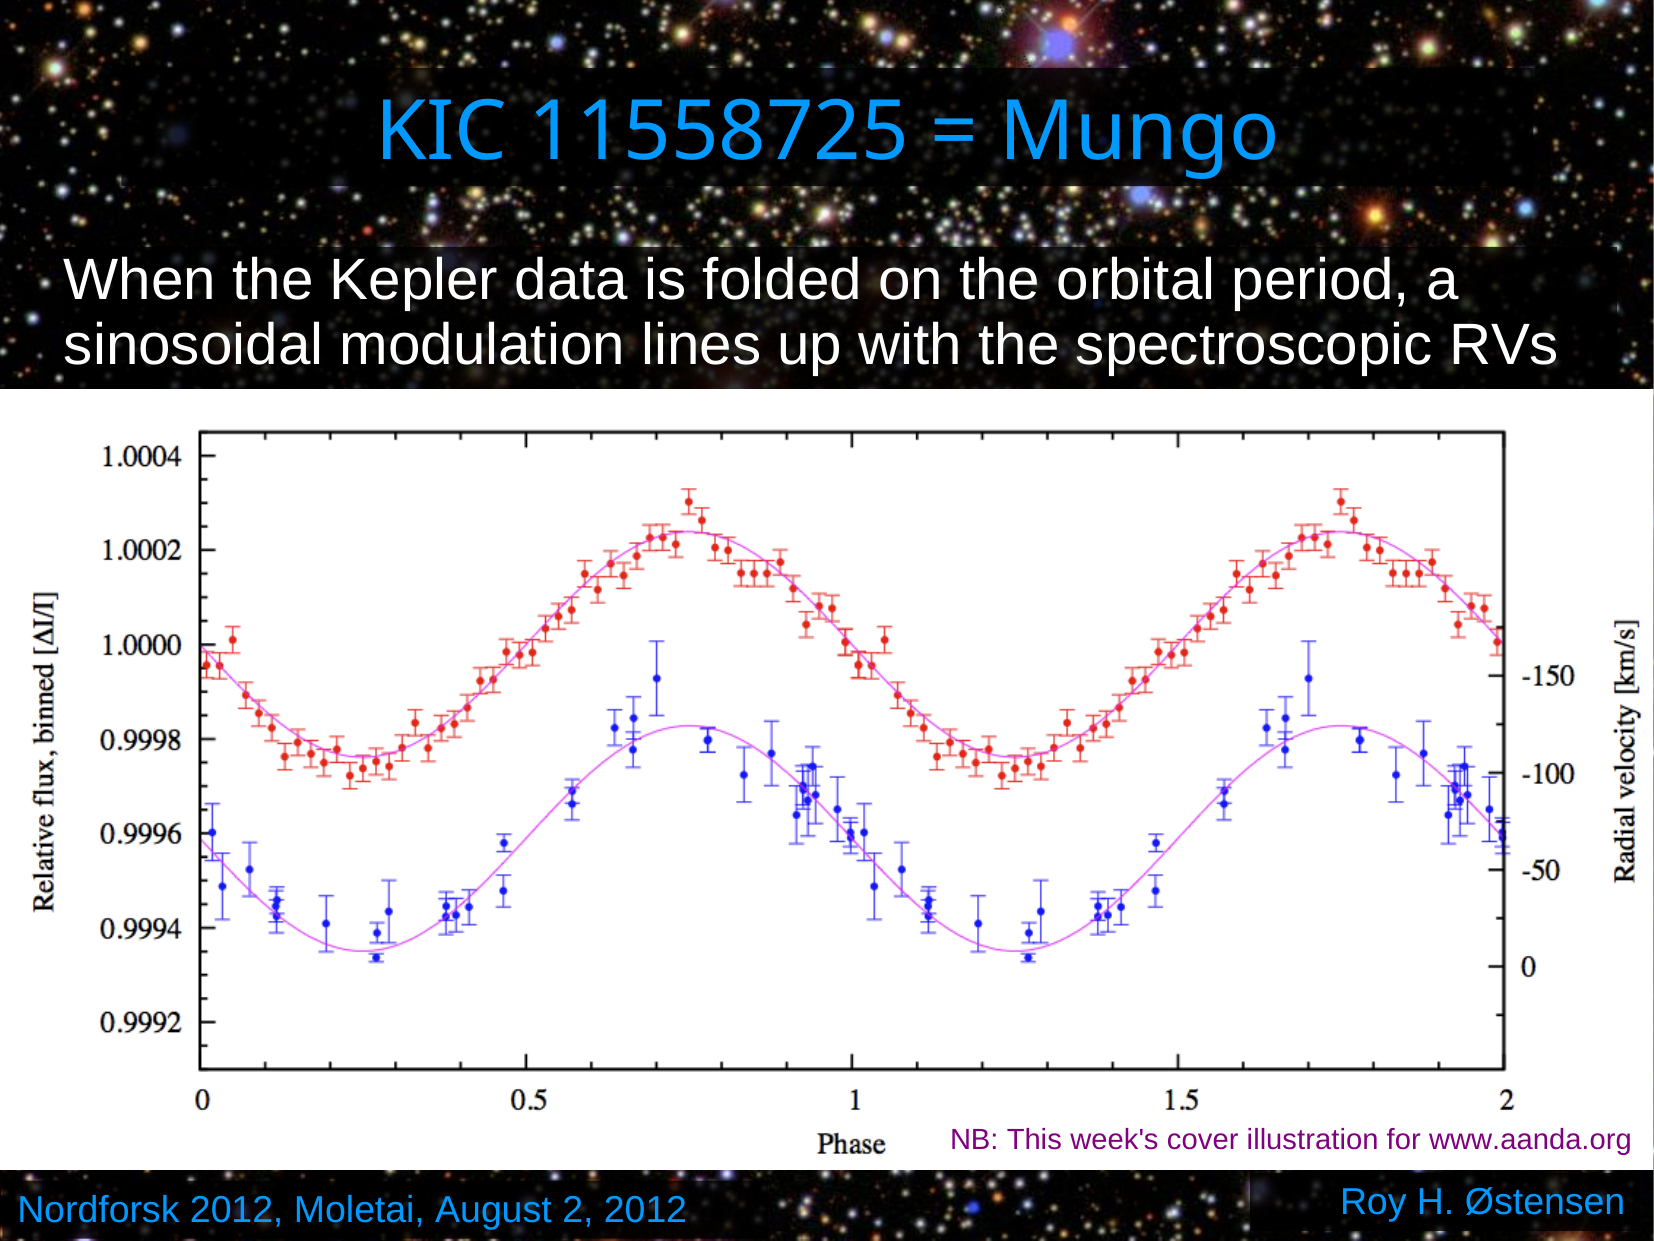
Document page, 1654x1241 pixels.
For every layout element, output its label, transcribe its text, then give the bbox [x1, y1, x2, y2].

title KIC 11558725 = Mungo [121, 75, 1534, 179]
text_box NB: This week's cover illustration for www.aanda.org [718, 1116, 1648, 1165]
picture [0, 0, 1654, 1241]
list When the Kepler data is folded on the orbital period, a sinosoidal modulation lines up with the spectroscopic RVs [64, 246, 1618, 389]
